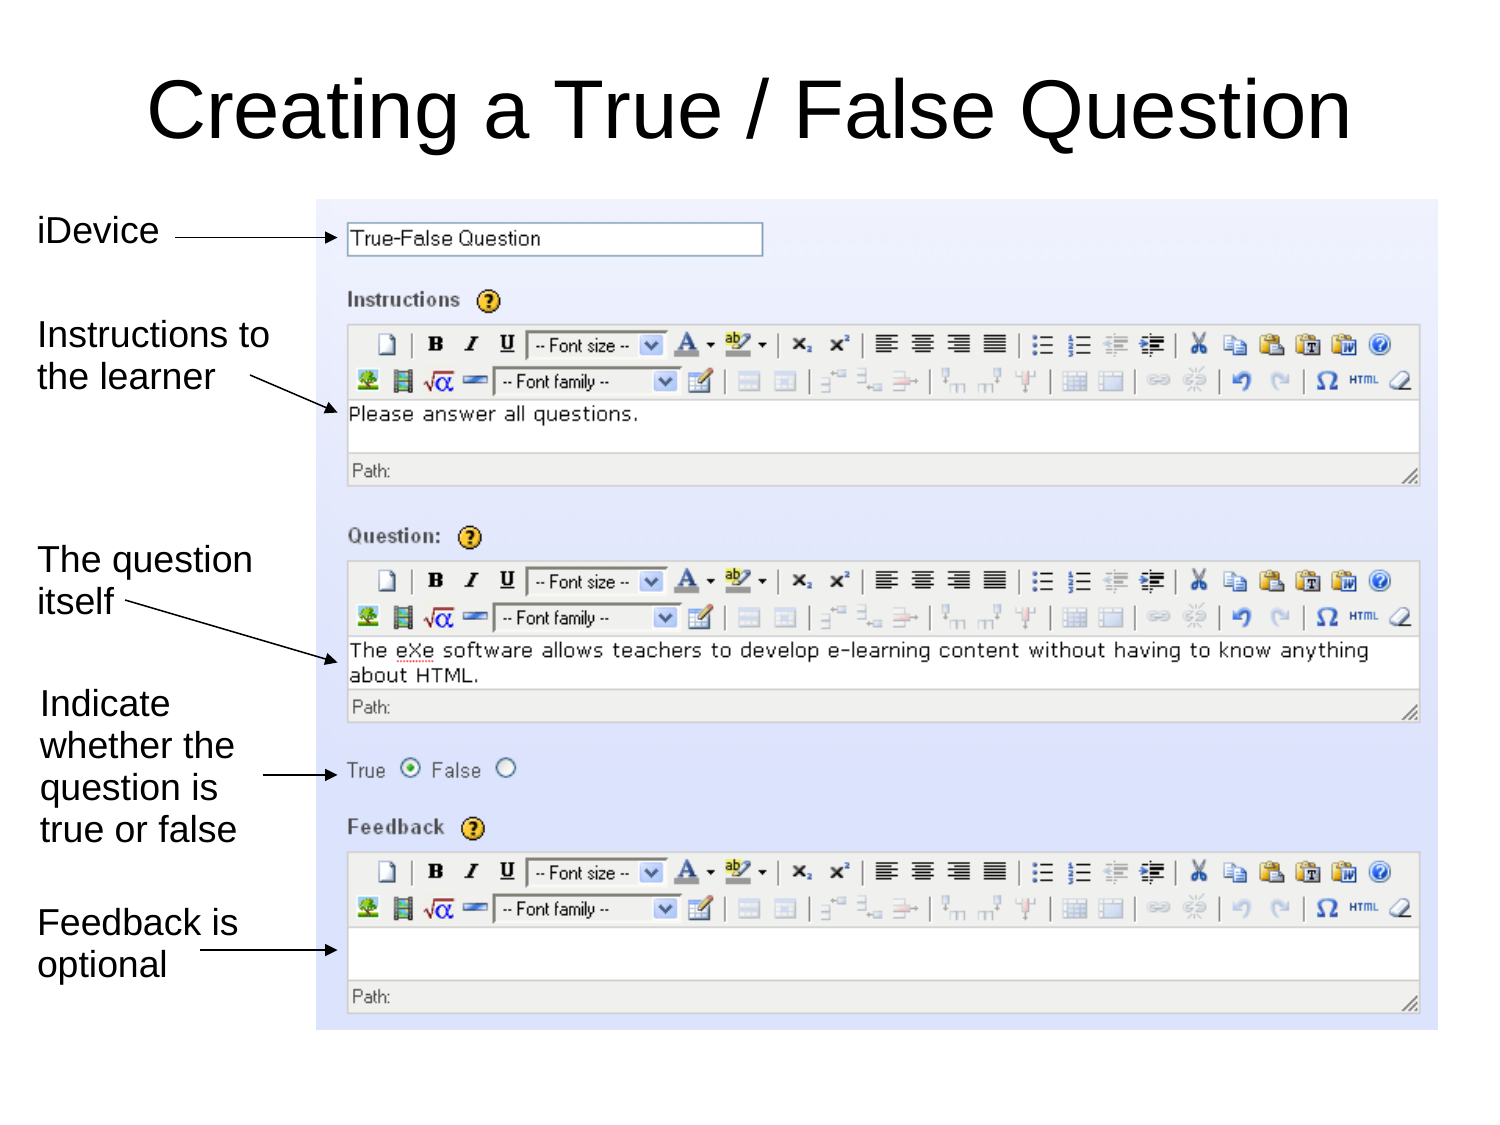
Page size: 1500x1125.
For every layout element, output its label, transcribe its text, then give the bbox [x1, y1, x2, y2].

text_box Feedback is optional [22, 893, 263, 993]
text_box iDevice [22, 202, 175, 260]
title Creating a True / False Question [75, 45, 1426, 176]
text_box Indicate whether the question is true or false [24, 674, 278, 859]
text_box Instructions to the learner [22, 305, 301, 406]
picture [316, 199, 1438, 1030]
text_box The question itself [22, 530, 301, 631]
